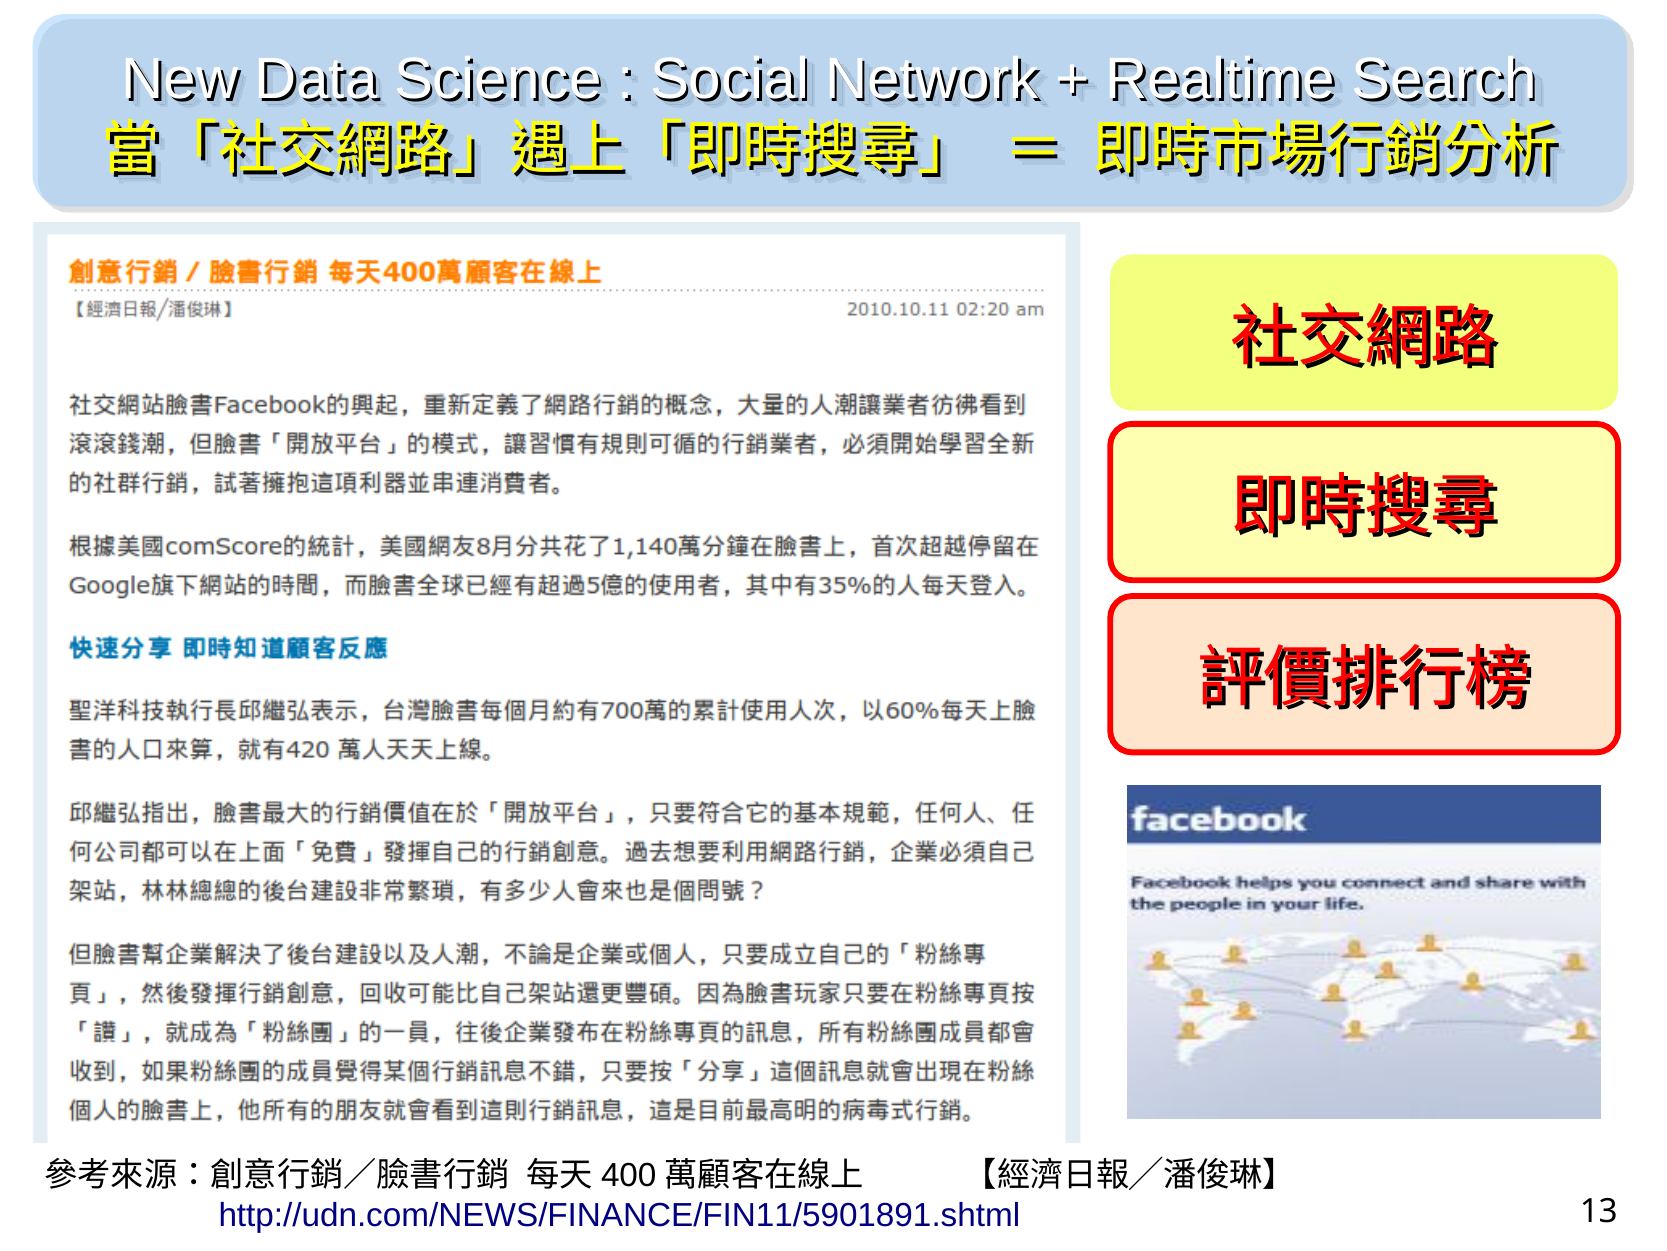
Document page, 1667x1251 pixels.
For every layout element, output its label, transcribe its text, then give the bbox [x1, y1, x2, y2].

text_box 參考來源：創意行銷／臉書行銷 每天400萬顧客在線上 【經濟日報╱潘俊琳】 http://udn.com/NEWS/FINANCE/FIN11/5901891.shtml [29, 1145, 1625, 1241]
text_box 評價排行榜 [1110, 596, 1619, 753]
picture [14, 222, 1095, 1143]
text_box 社交網路 [1110, 254, 1619, 411]
text_box New Data Science : Social Network + Realtime Search 當「社交網路」遇上「即時搜尋」 ＝ 即時市場行銷分析 [32, 14, 1628, 207]
picture [1127, 785, 1601, 1119]
text_box 即時搜尋 [1110, 423, 1619, 581]
